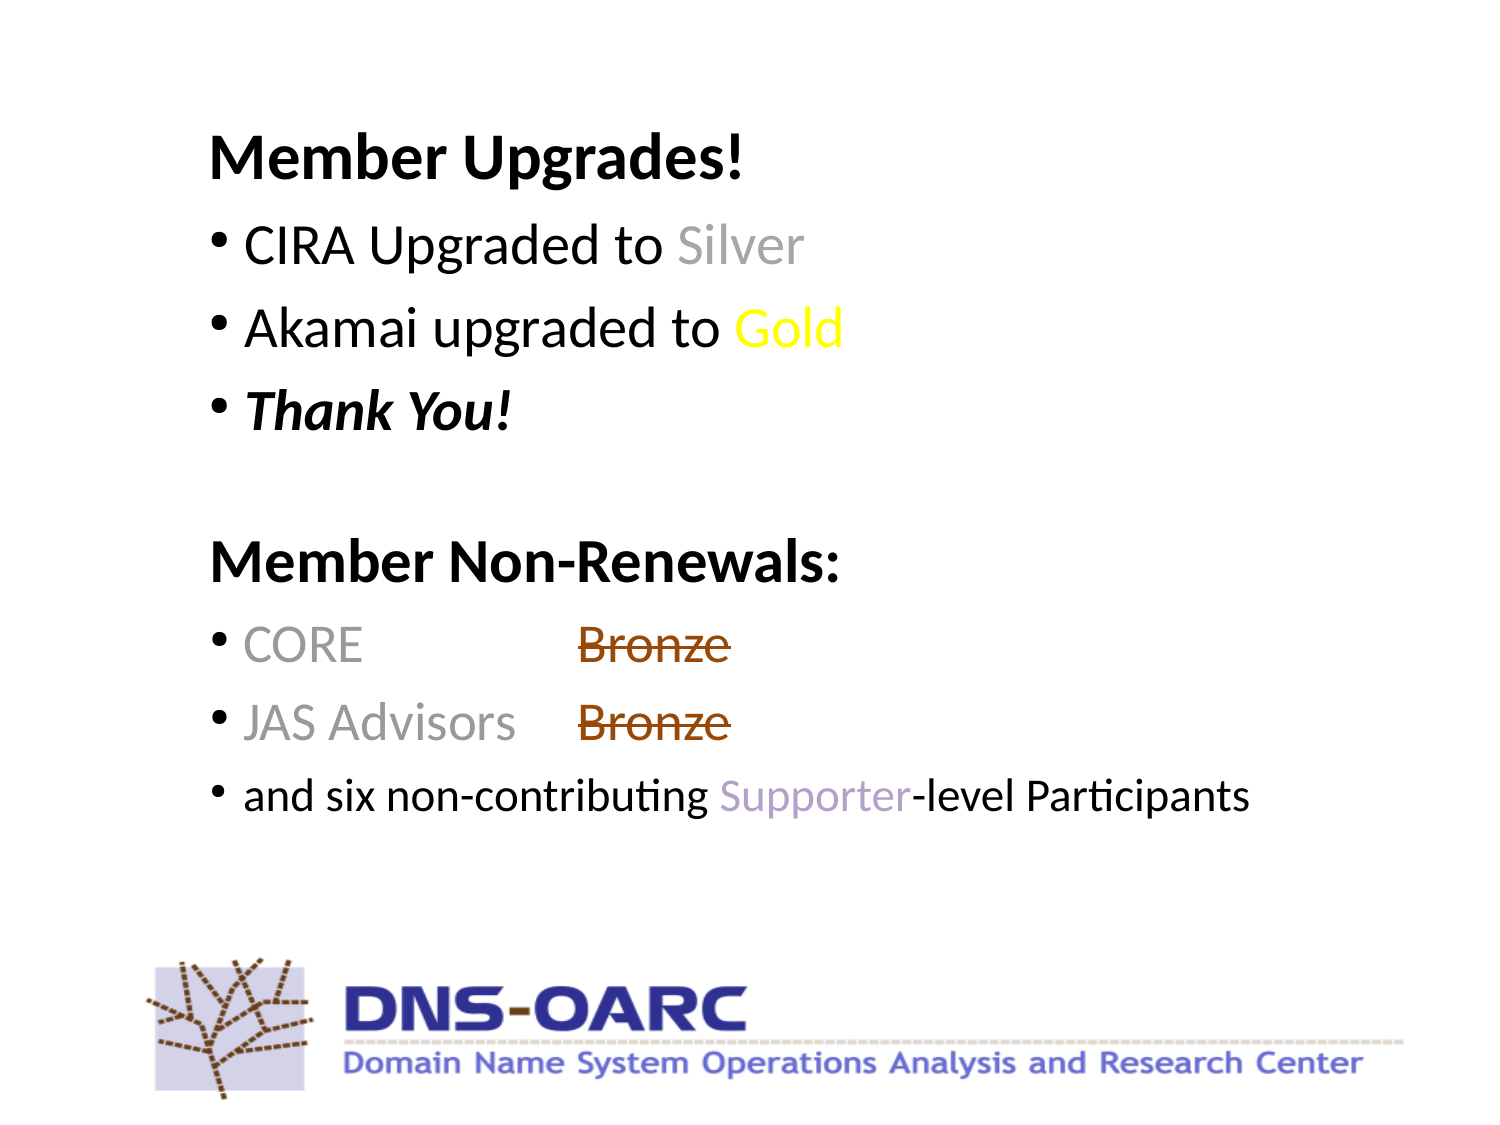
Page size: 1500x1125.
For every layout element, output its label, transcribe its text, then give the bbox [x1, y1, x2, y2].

list Member Non-Renewals: CORE Bronze JAS Advisors Bronze and six non-contributing Supporter-level Participants [194, 512, 1308, 925]
list Member Upgrades! CIRA Upgraded to Silver Akamai upgraded to Gold Thank You! [193, 104, 1307, 518]
picture [75, 949, 1444, 1110]
